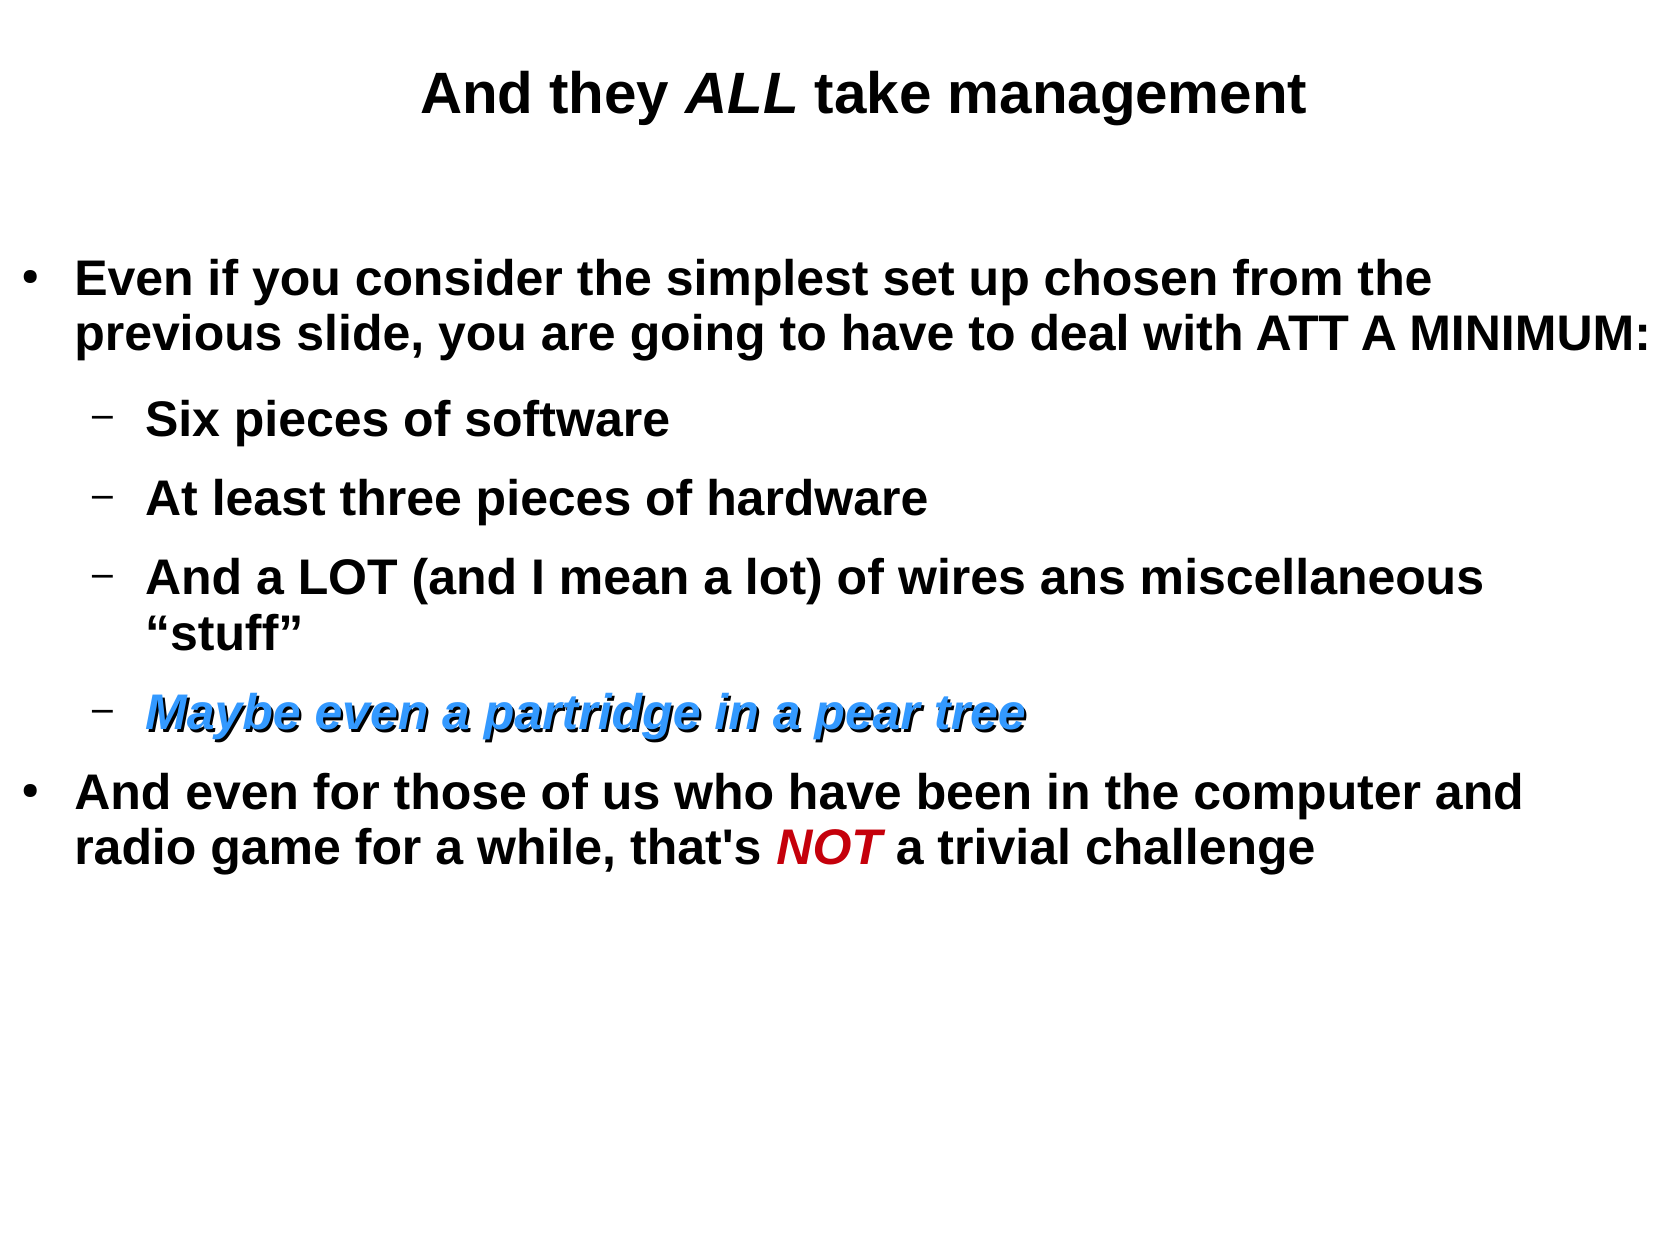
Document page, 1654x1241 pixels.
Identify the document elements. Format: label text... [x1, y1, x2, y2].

list And they ALL take management Even if you consider the simplest set up chosen from the previous slide, you are going to have to deal with ATT A MINIMUM: Six pieces of software At least three pieces of hardware And a LOT (and I mean a lot) of wires ans miscellaneous “stuff” Maybe even a partridge in a pear tree And even for those of us who have been in the computer and radio game for a while, that's NOT a trivial challenge [3, 0, 1654, 1226]
